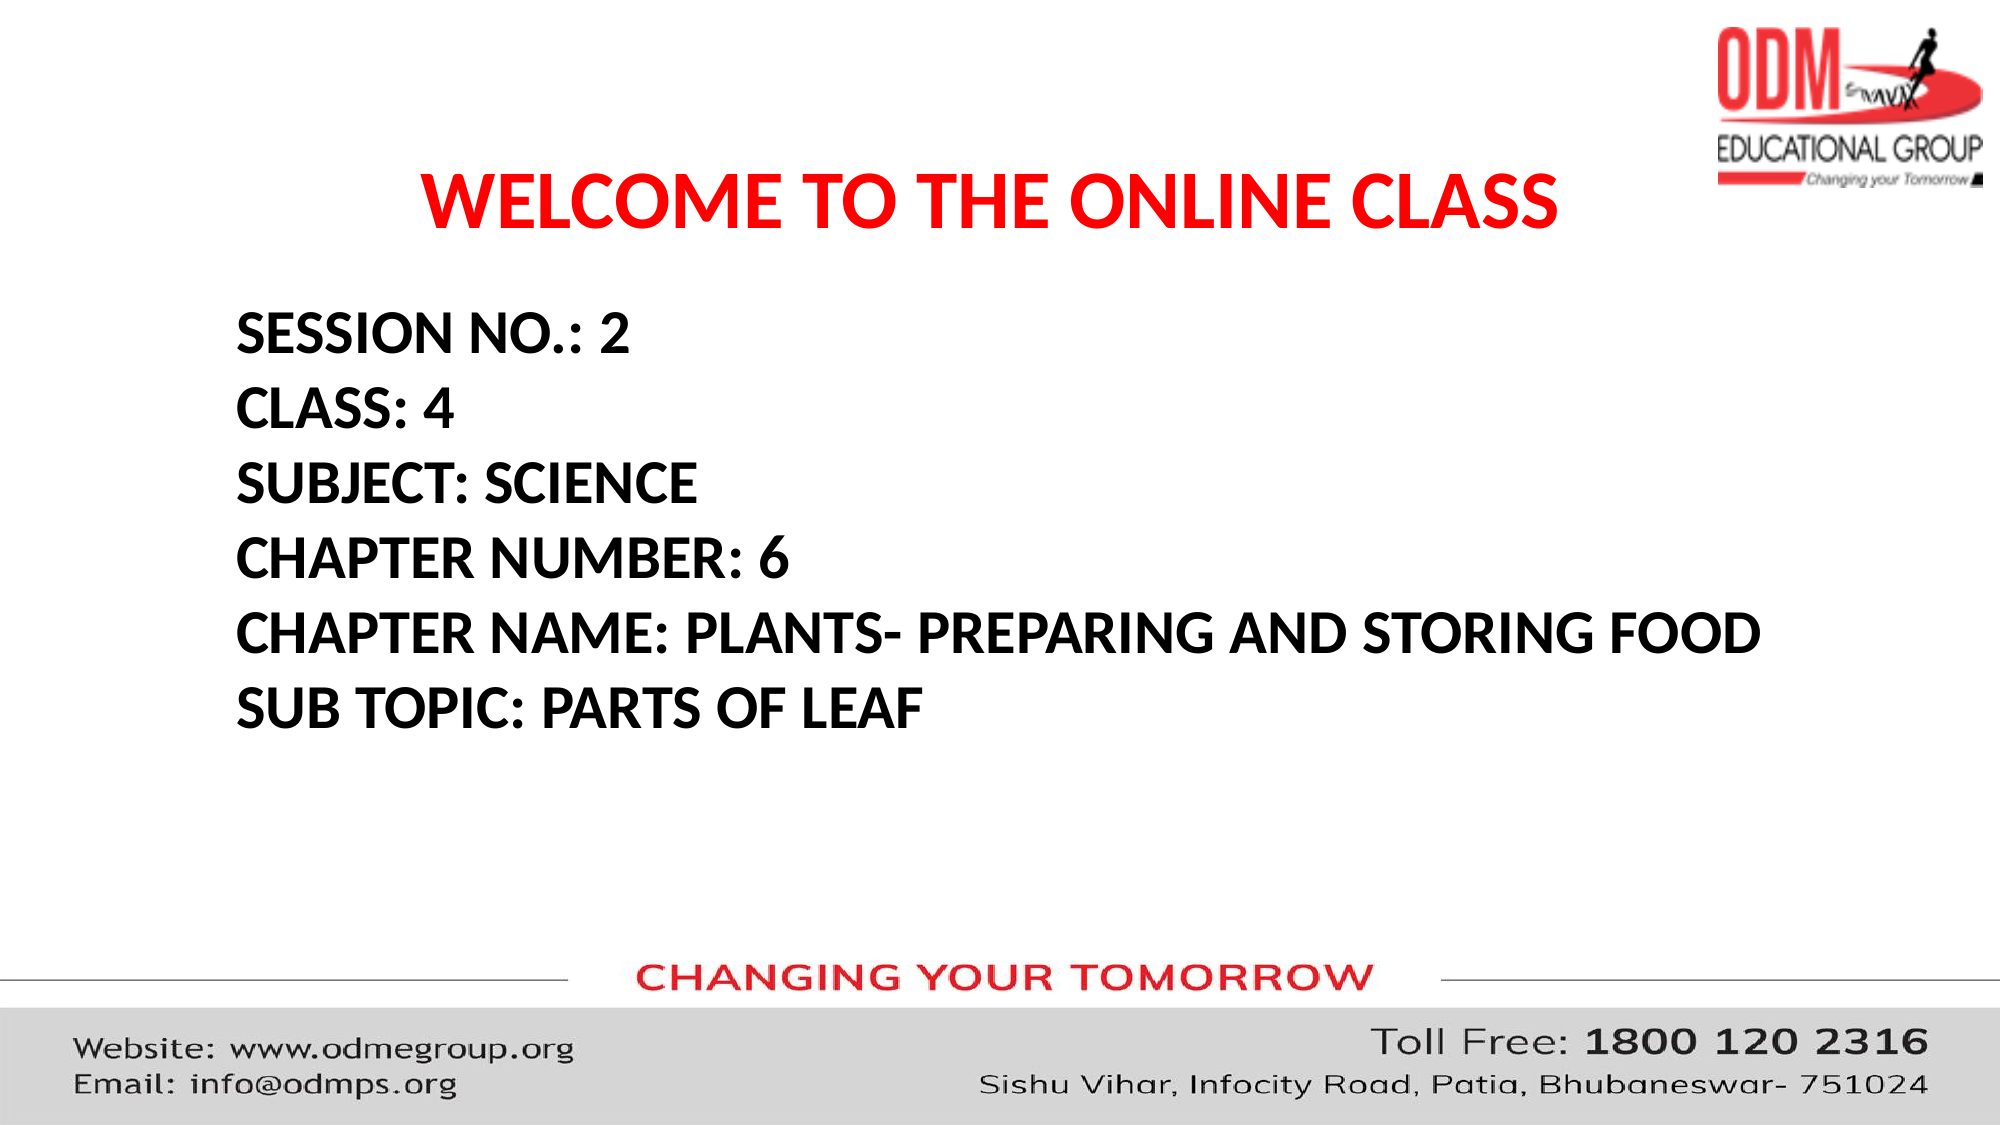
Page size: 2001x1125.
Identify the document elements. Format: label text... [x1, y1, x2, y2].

picture [0, 900, 2000, 1125]
text_box WELCOME TO THE ONLINE CLASS [281, 82, 1719, 276]
picture [1718, 27, 1983, 188]
text_box SESSION NO.: 2 CLASS: 4 SUBJECT: SCIENCE CHAPTER NUMBER: 6 CHAPTER NAME: PLANTS- PREPARING AND STORING FOOD SUB TOPIC: PARTS OF LEAF [221, 276, 1813, 905]
